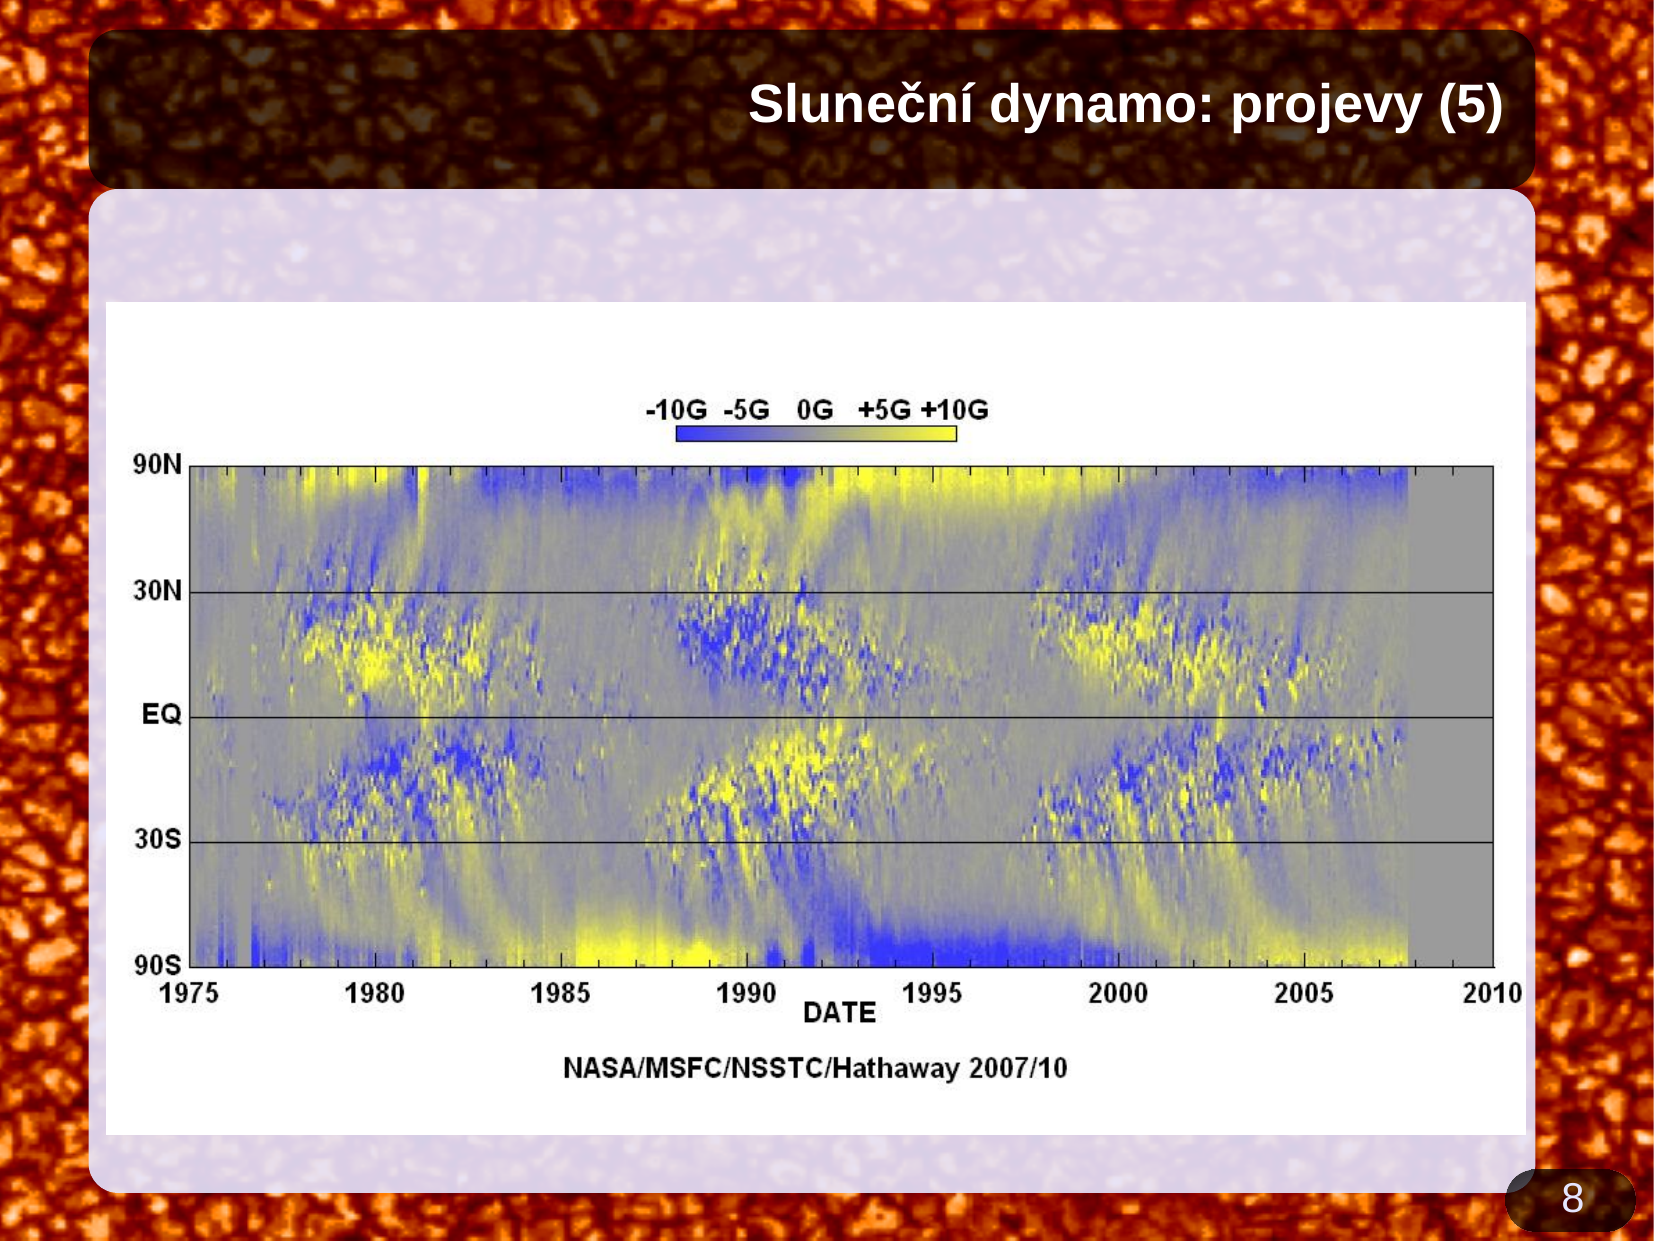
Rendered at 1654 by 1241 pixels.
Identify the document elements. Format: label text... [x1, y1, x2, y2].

picture [0, 0, 1654, 1241]
title Sluneční dynamo: projevy (5) [118, 59, 1506, 148]
